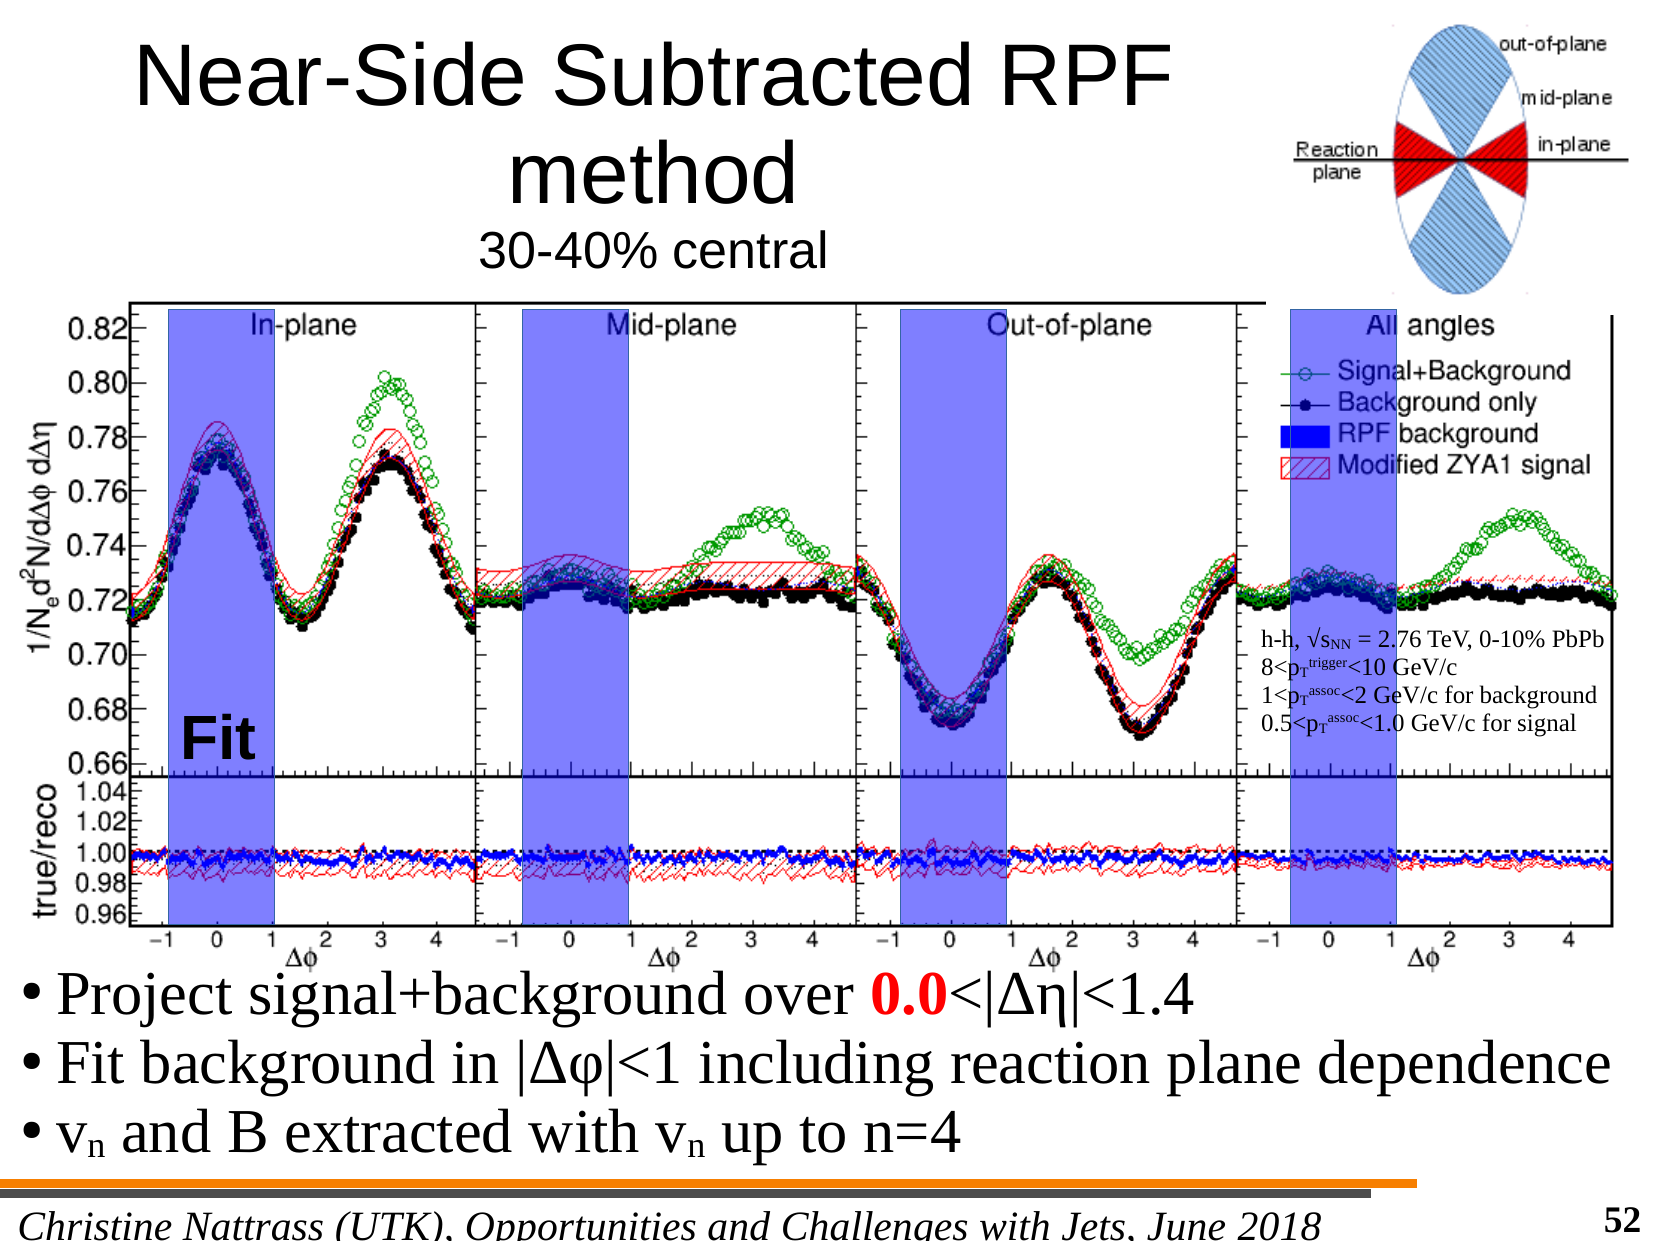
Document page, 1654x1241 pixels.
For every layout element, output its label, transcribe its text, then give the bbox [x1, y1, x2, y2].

text_box Fit [165, 695, 301, 781]
text_box [522, 309, 629, 925]
text_box [1290, 784, 1397, 925]
text_box [168, 781, 275, 925]
text_box h-h, √sNN = 2.76 TeV, 0-10% PbPb 8<pTtrigger<10 GeV/c 1<pTassoc<2 GeV/c for background 0.5<pTassoc<1.0 GeV/c for signal [1246, 618, 1636, 784]
picture [0, 14, 1654, 986]
text_box [168, 309, 275, 695]
text_box [1290, 309, 1397, 618]
title Near-Side Subtracted RPF method 30-40% central [35, 25, 1273, 281]
text_box Project signal+background over 0.0<|Δη|<1.4 Fit background in |Δφ|<1 including reaction plane dependence vn and B extracted with vn up to n=4 [5, 951, 1642, 1241]
text_box [900, 309, 1007, 925]
